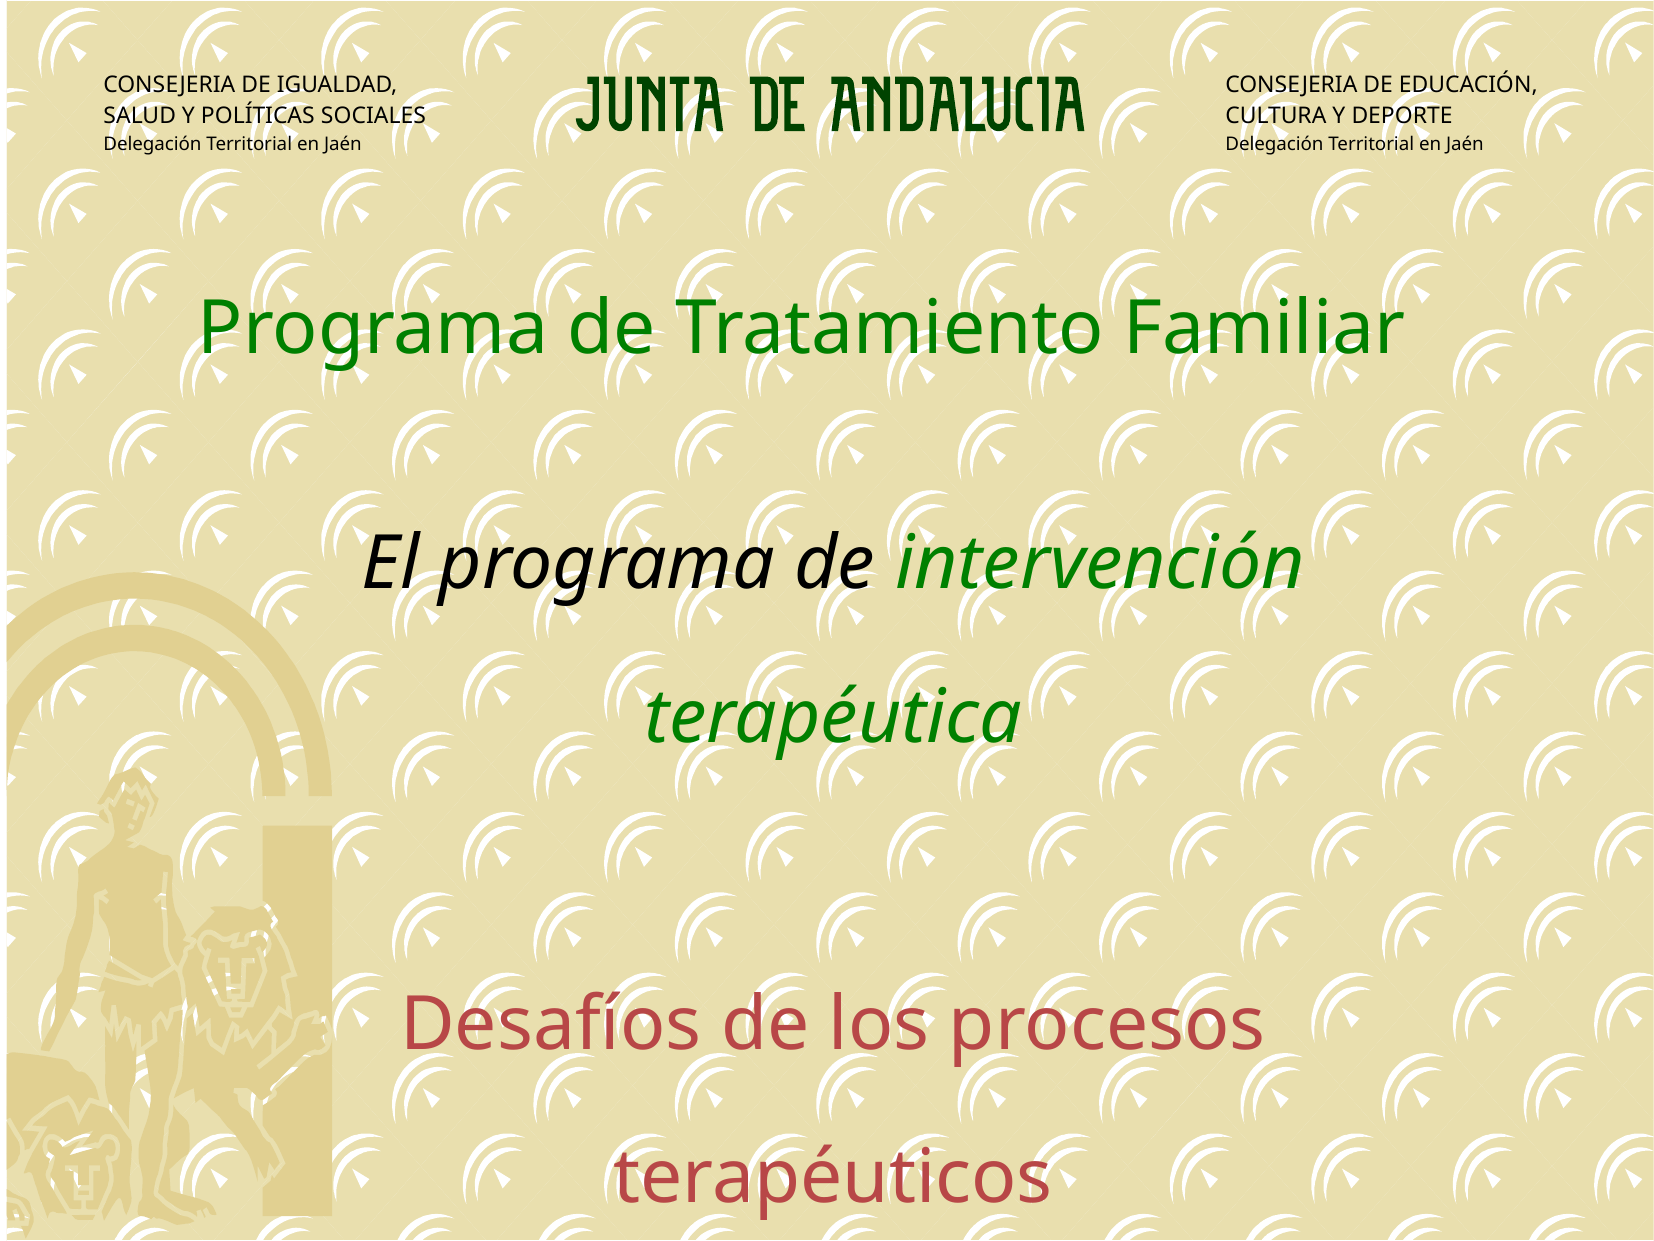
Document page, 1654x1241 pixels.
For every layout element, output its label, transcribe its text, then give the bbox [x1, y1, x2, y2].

text_box El programa de intervención terapéutica Desafíos de los procesos terapéuticos [272, 450, 1394, 1104]
text_box CONSEJERIA DE IGUALDAD, SALUD Y POLÍTICAS SOCIALES Delegación Territorial en Jaén [88, 60, 464, 148]
text_box Programa de Tratamiento Familiar [147, 265, 1457, 372]
picture [6, 0, 1654, 1241]
text_box CONSEJERIA DE EDUCACIÓN, CULTURA Y DEPORTE Delegación Territorial en Jaén [1210, 60, 1575, 148]
